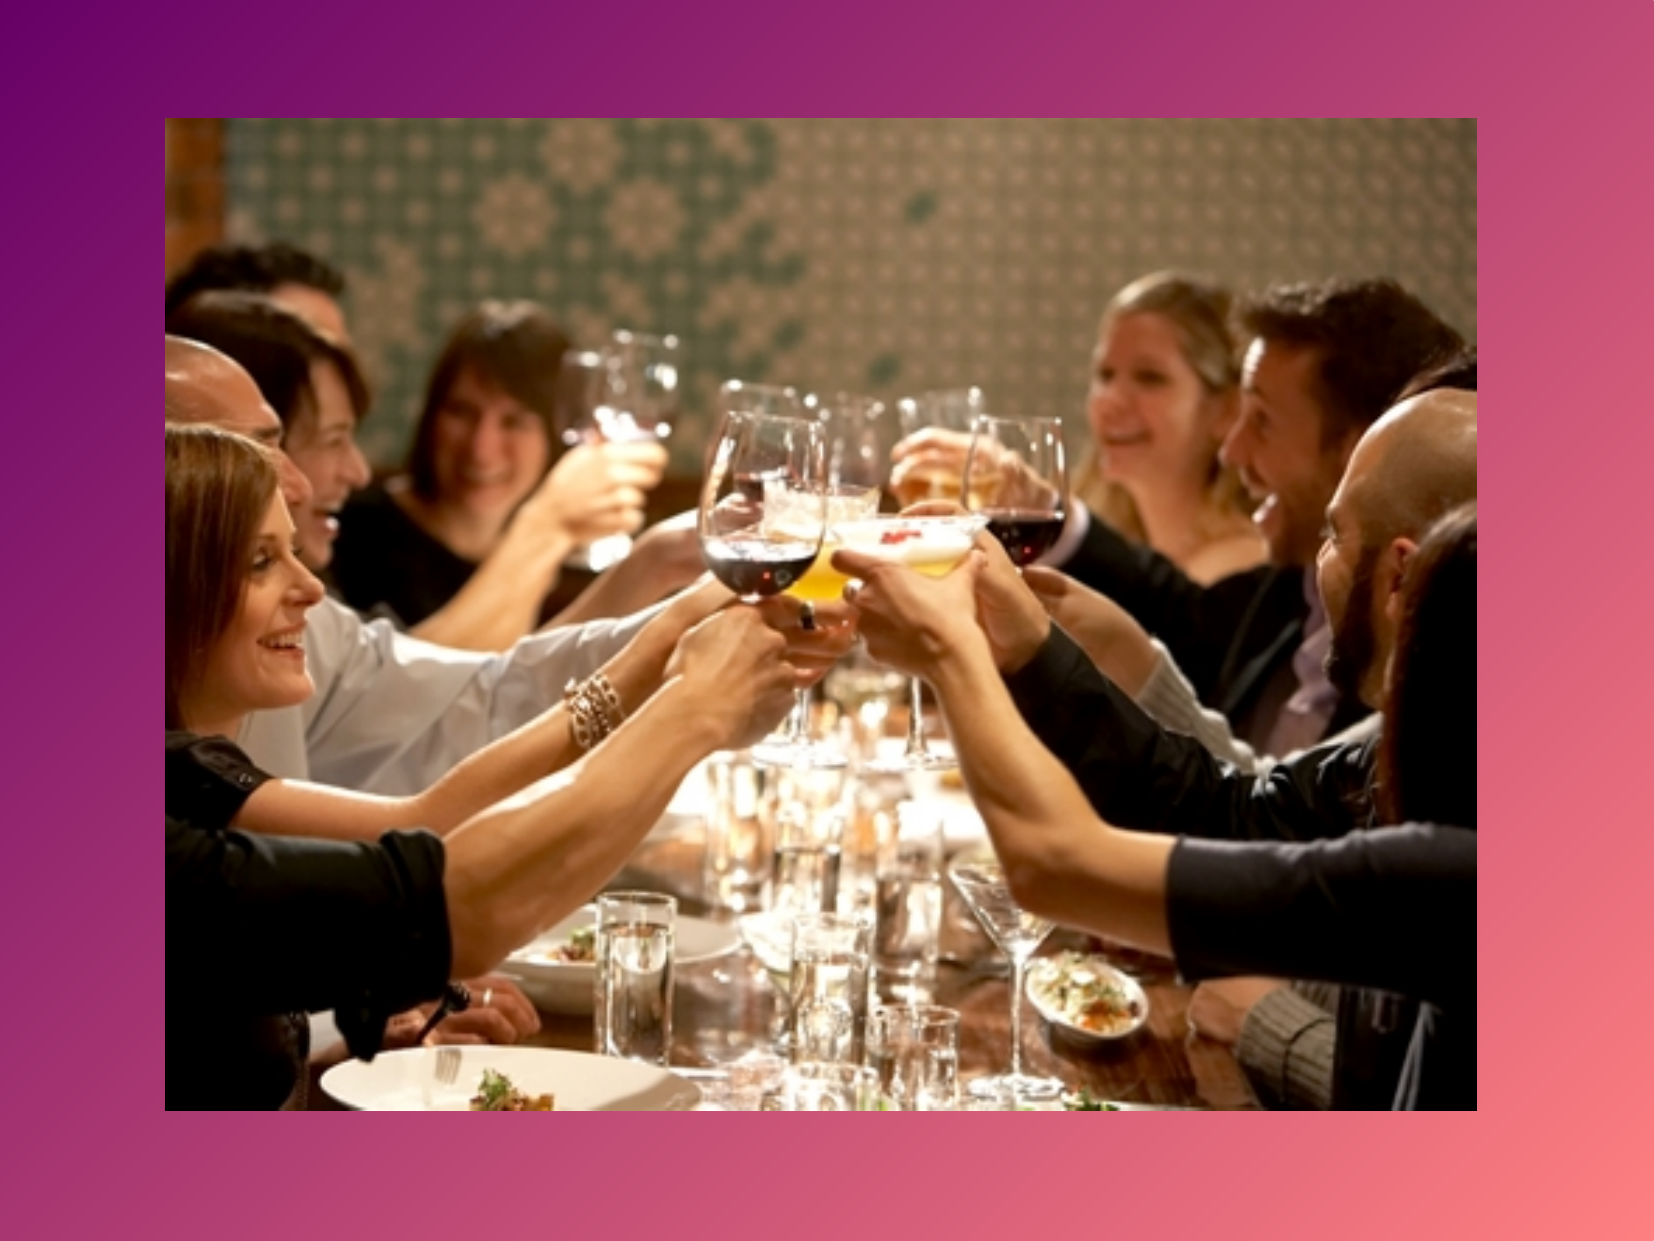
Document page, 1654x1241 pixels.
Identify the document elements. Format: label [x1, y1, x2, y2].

picture [165, 118, 1477, 1111]
